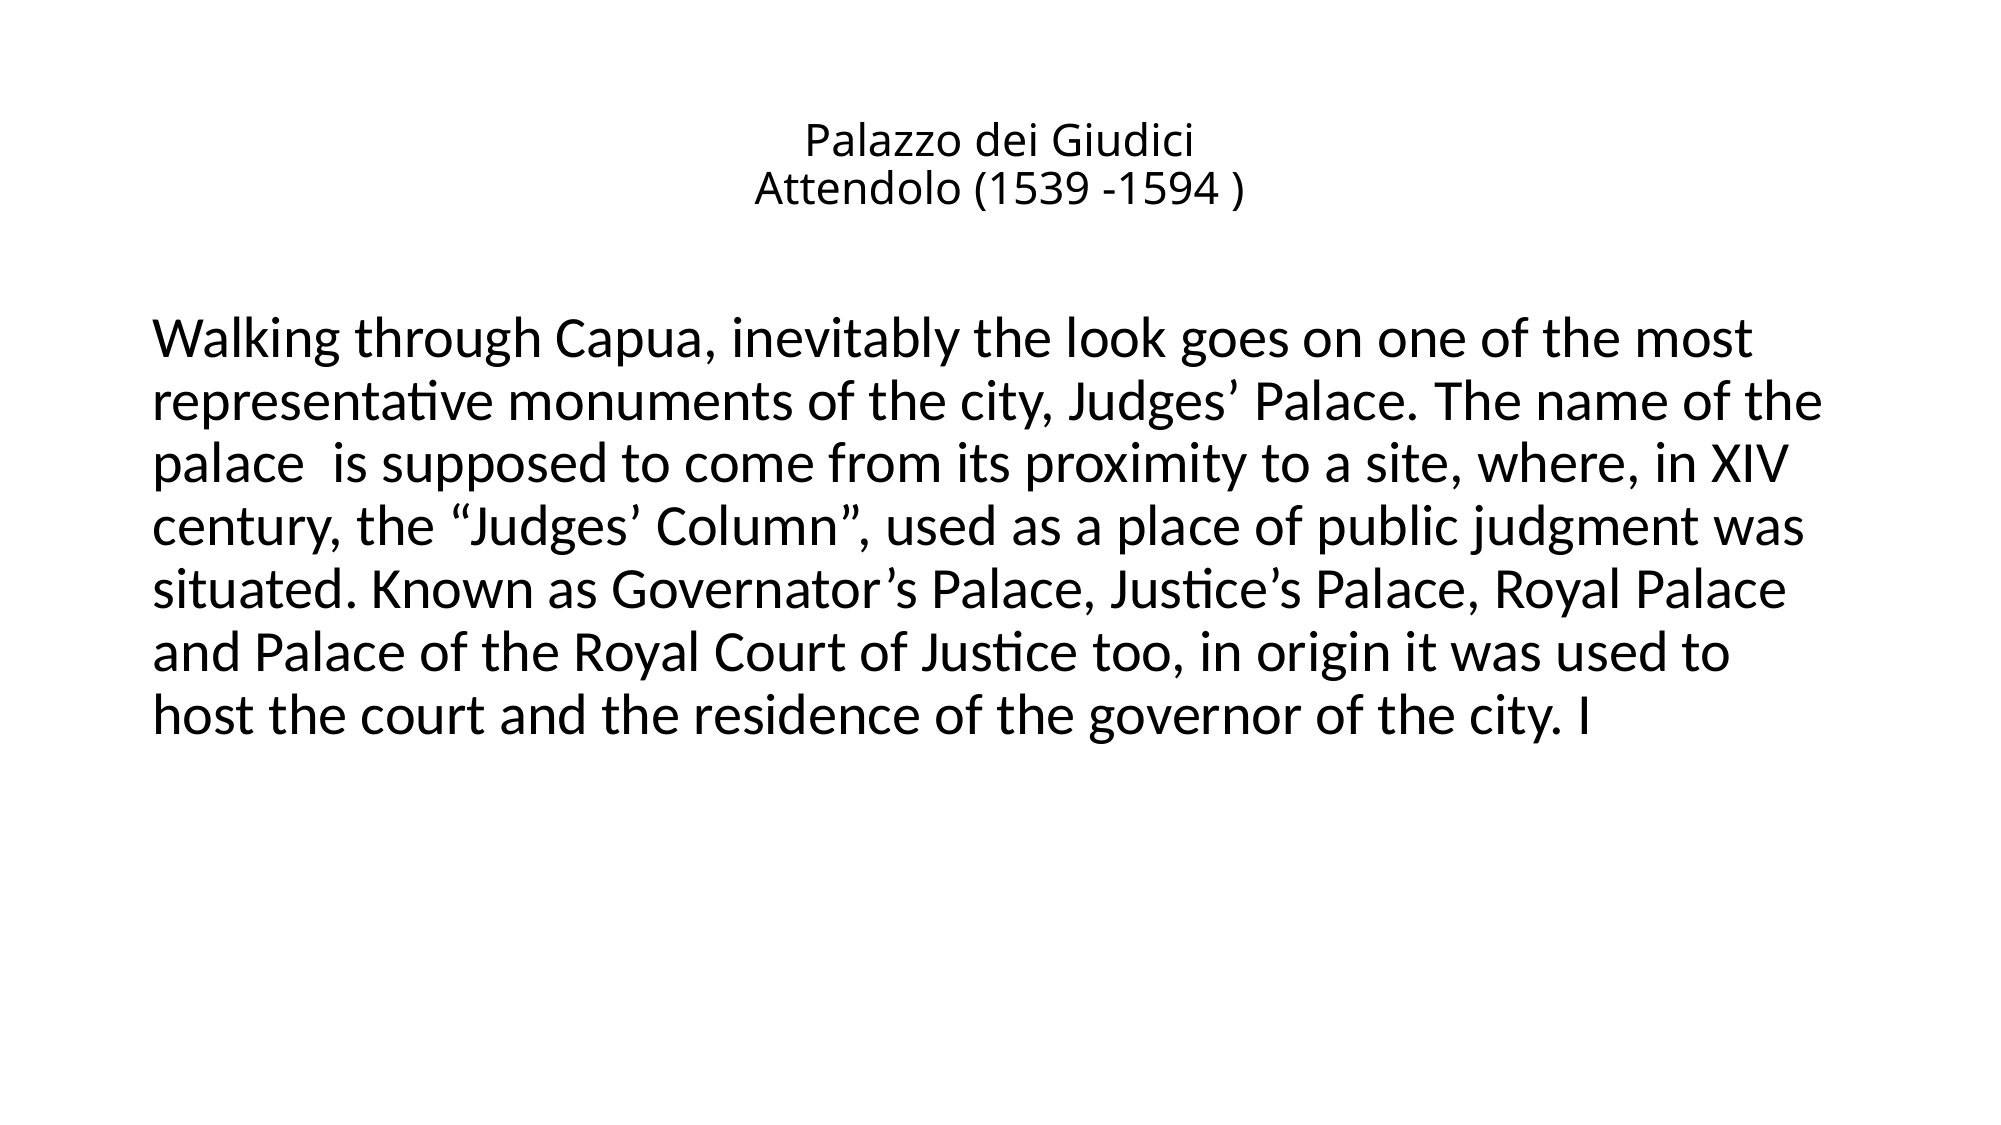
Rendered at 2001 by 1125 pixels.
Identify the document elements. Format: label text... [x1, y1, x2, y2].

title Palazzo dei Giudici Attendolo (1539 -1594 ) [137, 59, 1863, 278]
list Walking through Capua, inevitably the look goes on one of the most representative monuments of the city, Judges’ Palace. The name of the palace is supposed to come from its proximity to a site, where, in XIV century, the “Judges’ Column”, used as a place of public judgment was situated. Known as Governator’s Palace, Justice’s Palace, Royal Palace and Palace of the Royal Court of Justice too, in origin it was used to host the court and the residence of the governor of the city. I [137, 299, 1863, 1014]
